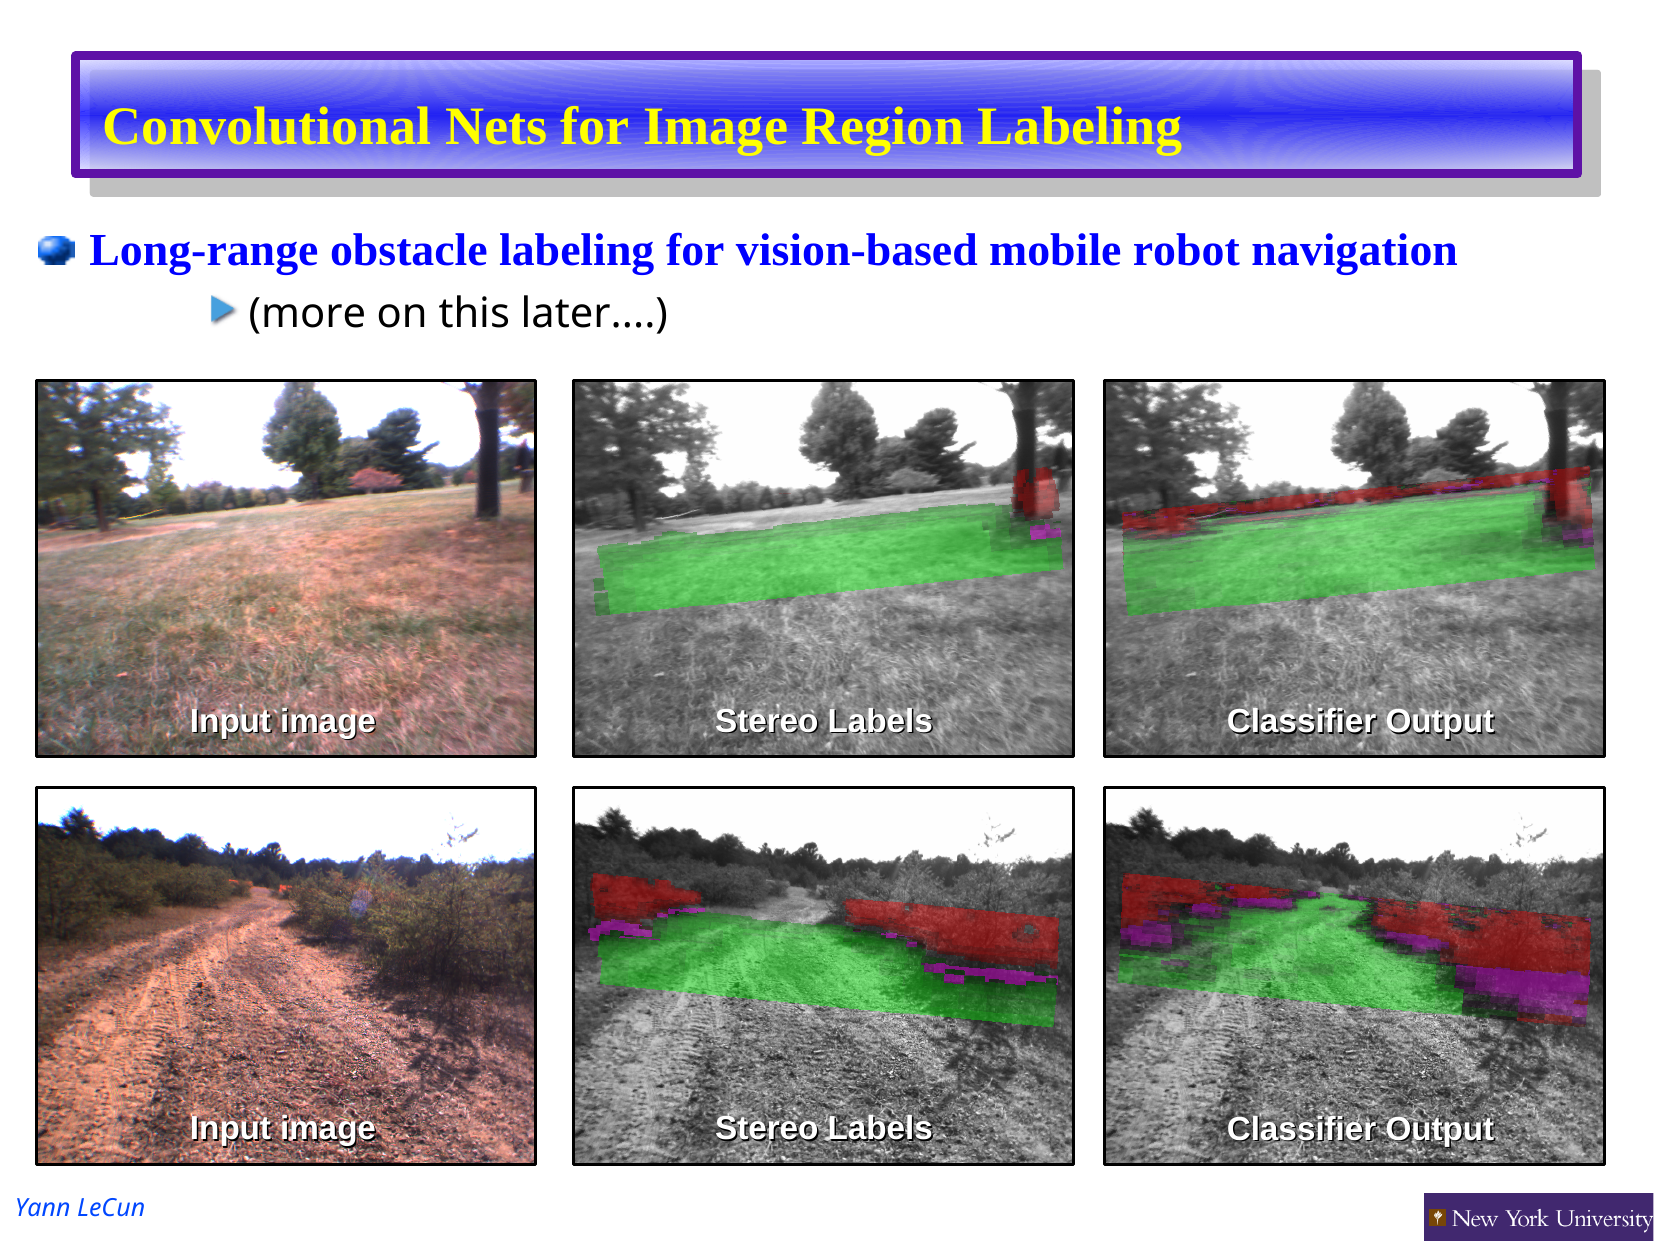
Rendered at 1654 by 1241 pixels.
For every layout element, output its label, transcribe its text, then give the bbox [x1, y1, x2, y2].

picture [1106, 1154, 1604, 1163]
list Long-range obstacle labeling for vision-based mobile robot navigation (more on this later....) [38, 225, 1576, 557]
text_box Stereo Labels [609, 1109, 1040, 1153]
text_box Stereo Labels [609, 702, 1040, 746]
picture [1106, 789, 1604, 1110]
text_box Classifier Output [1099, 702, 1622, 746]
picture [1424, 1193, 1654, 1241]
picture [1106, 746, 1604, 756]
picture [37, 789, 535, 1163]
text_box Classifier Output [1099, 1110, 1622, 1154]
picture [37, 381, 535, 756]
picture [574, 381, 1072, 756]
text_box Input image [113, 702, 454, 746]
text_box Input image [113, 1109, 454, 1153]
picture [574, 789, 1072, 1163]
picture [1106, 381, 1604, 702]
title Convolutional Nets for Image Region Labeling [75, 55, 1578, 174]
